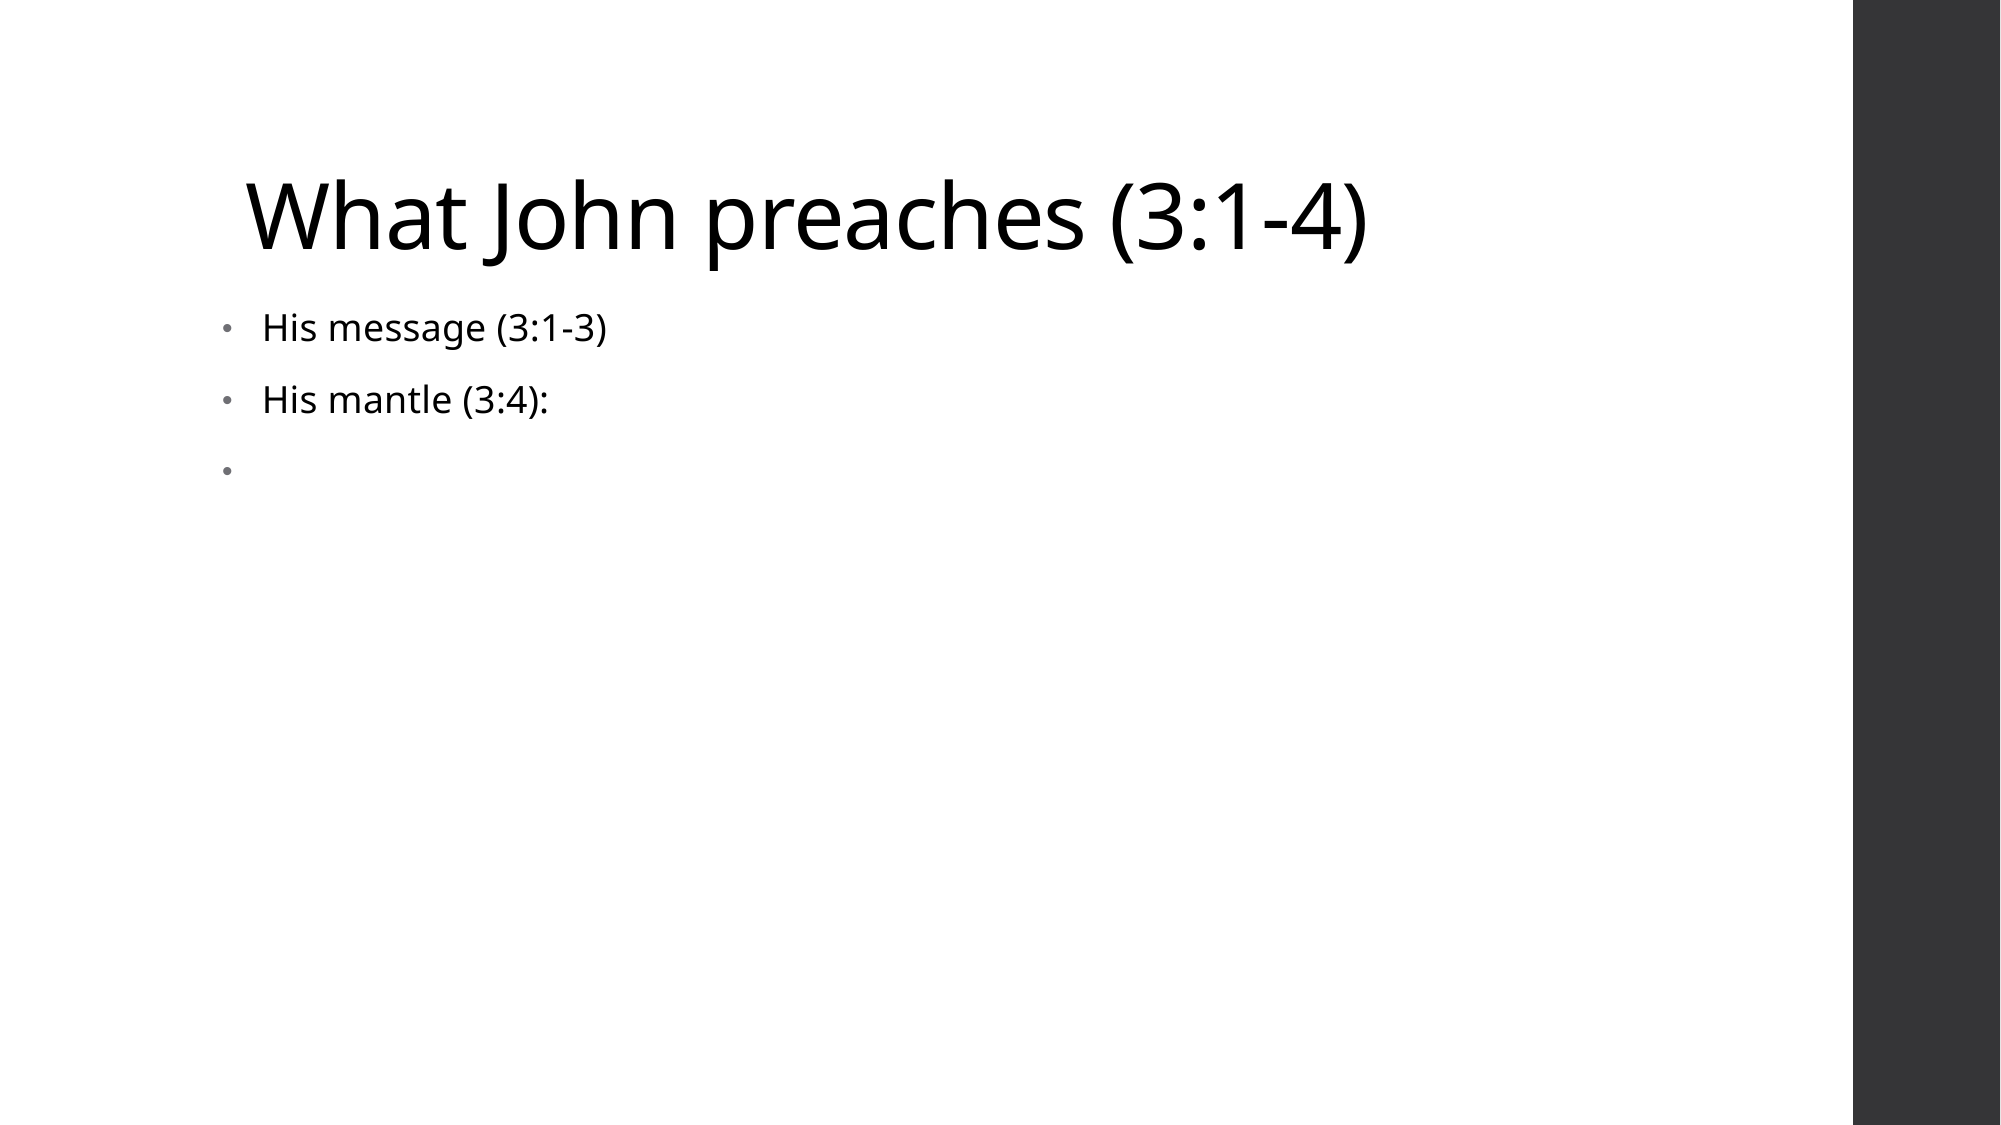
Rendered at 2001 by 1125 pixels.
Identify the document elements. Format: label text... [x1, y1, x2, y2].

title What John preaches (3:1-4) [206, 60, 1797, 278]
list His message (3:1-3) His mantle (3:4): [206, 299, 1617, 1014]
